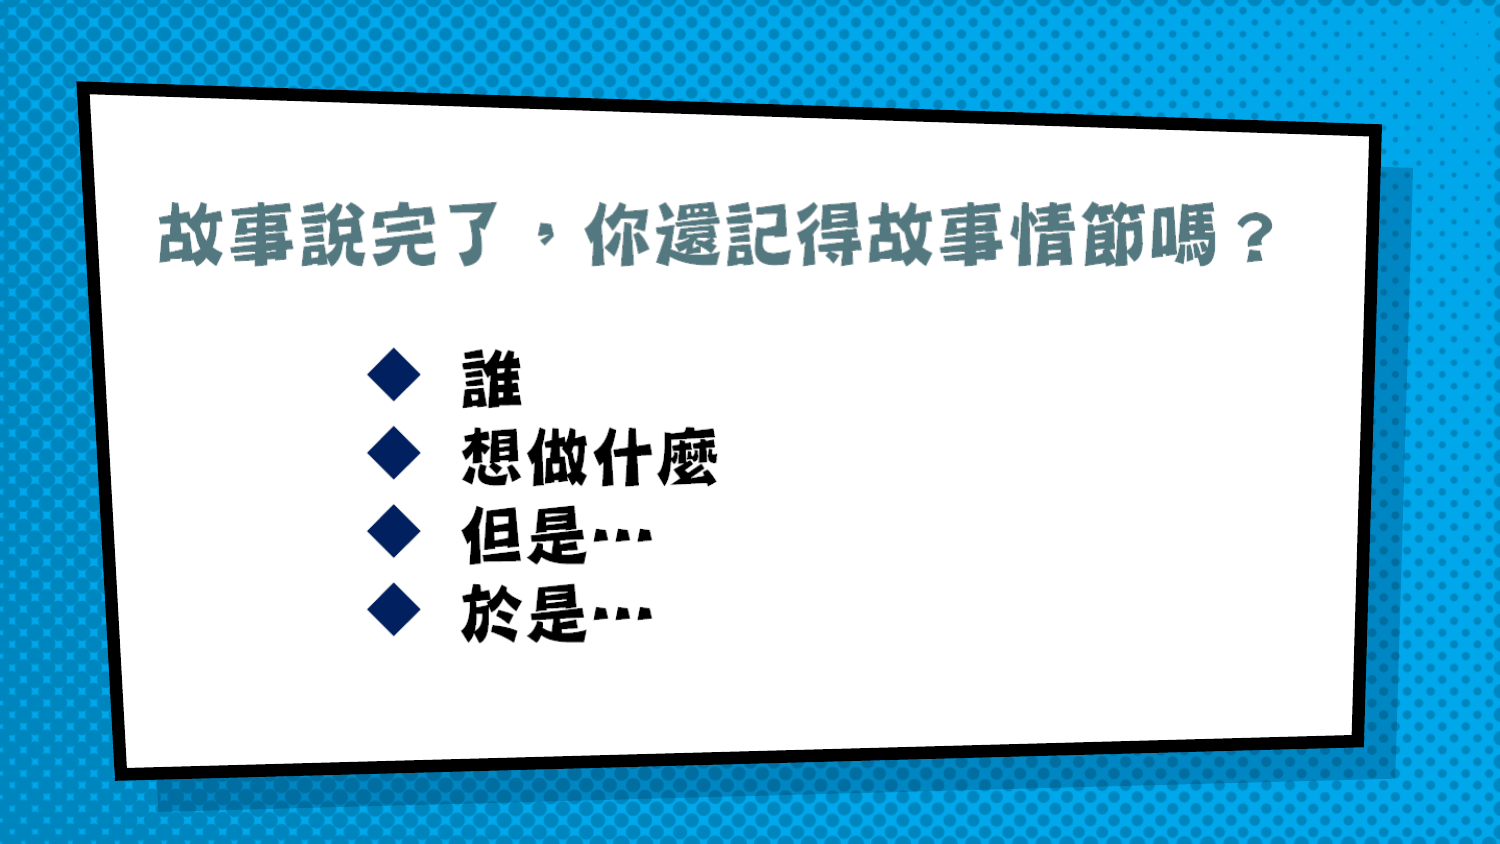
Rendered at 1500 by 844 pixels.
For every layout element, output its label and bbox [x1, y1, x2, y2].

picture [135, 173, 1294, 289]
picture [324, 315, 762, 673]
